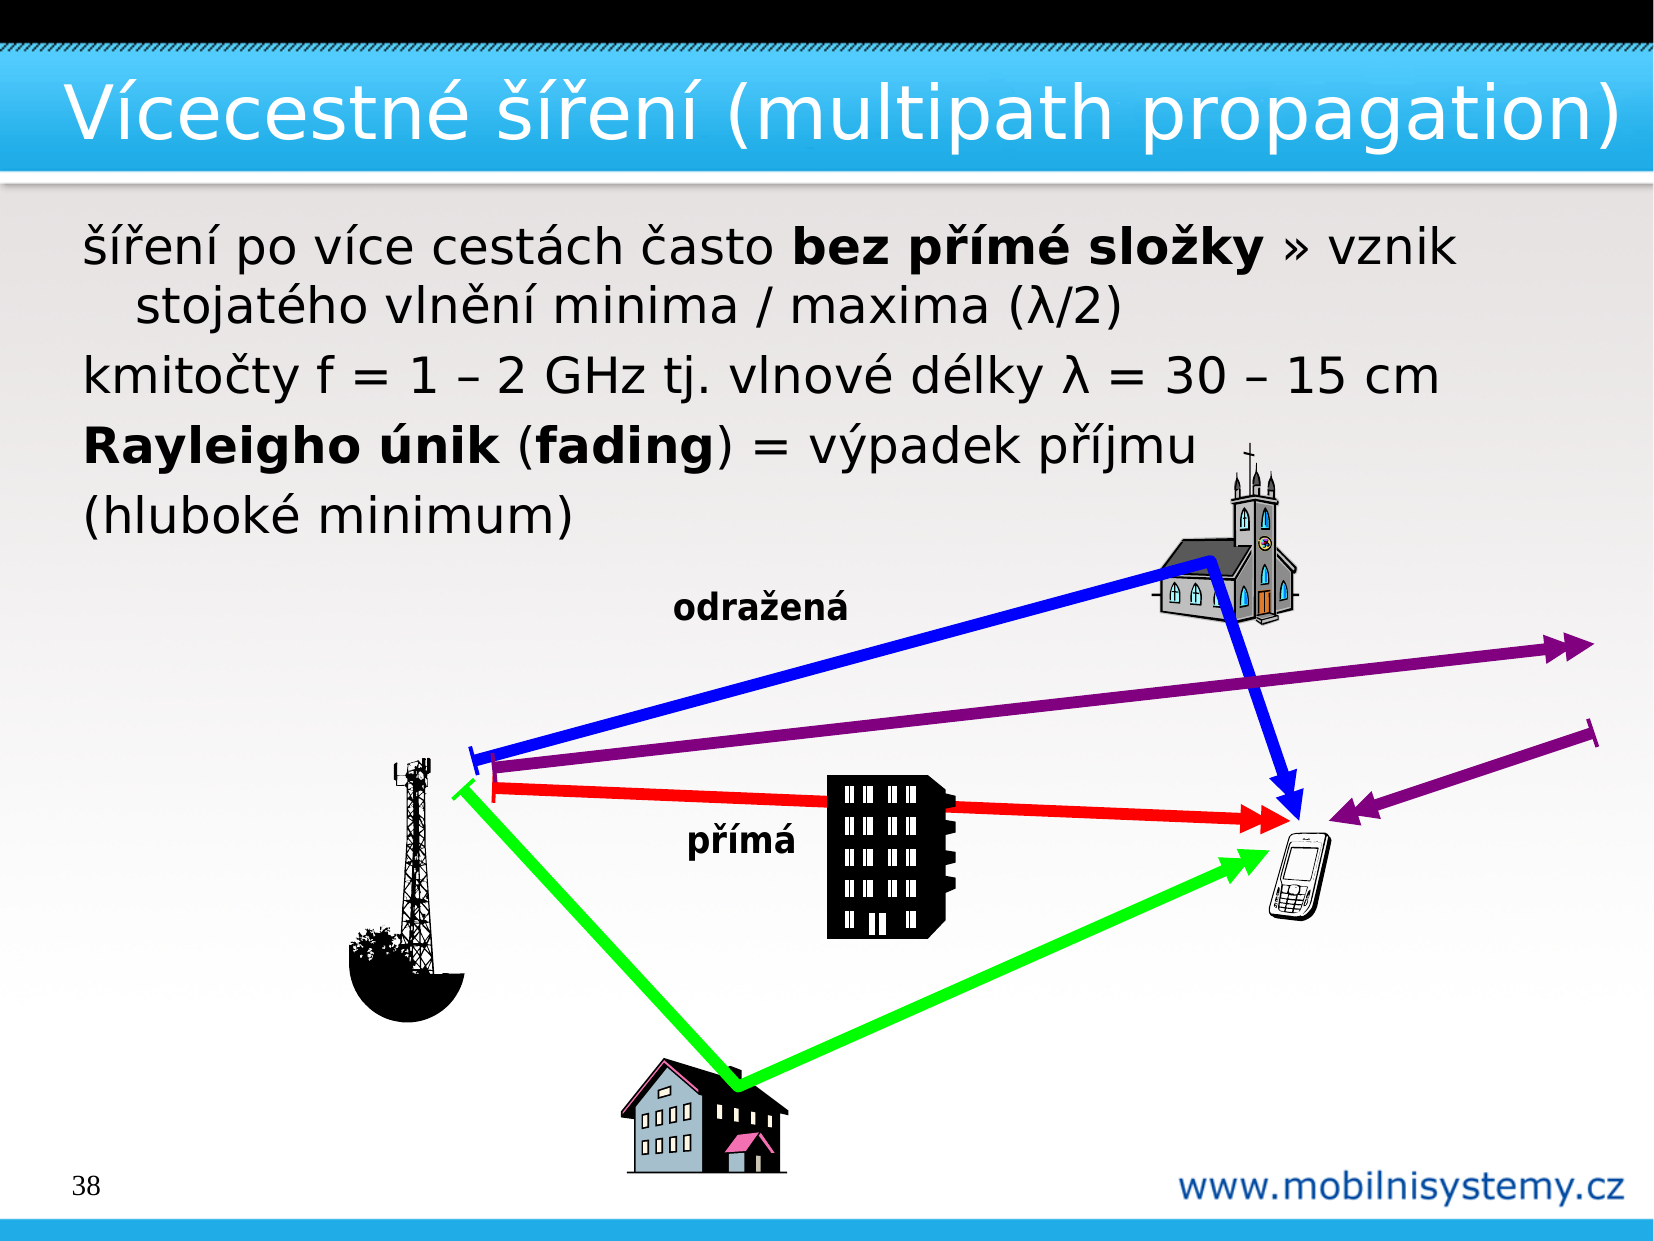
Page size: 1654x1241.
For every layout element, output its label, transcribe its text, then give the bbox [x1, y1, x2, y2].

text_box odražená [658, 578, 865, 637]
text_box [1151, 569, 1225, 624]
text_box [349, 757, 465, 1023]
text_box [1160, 442, 1300, 627]
text_box [1268, 832, 1332, 922]
text_box přímá [671, 811, 812, 870]
title Vícecestné šíření (multipath propagation) [29, 49, 1625, 178]
picture [0, 0, 1654, 1241]
text_box [827, 775, 956, 939]
list šíření po více cestách často bez přímé složky » vznik stojatého vlnění minima / maxima (λ/2) kmitočty f = 1 – 2 GHz tj. vlnové délky λ = 30 – 15 cm Rayleigho únik (fading) = výpadek příjmu (hluboké minimum) [64, 218, 1565, 1093]
